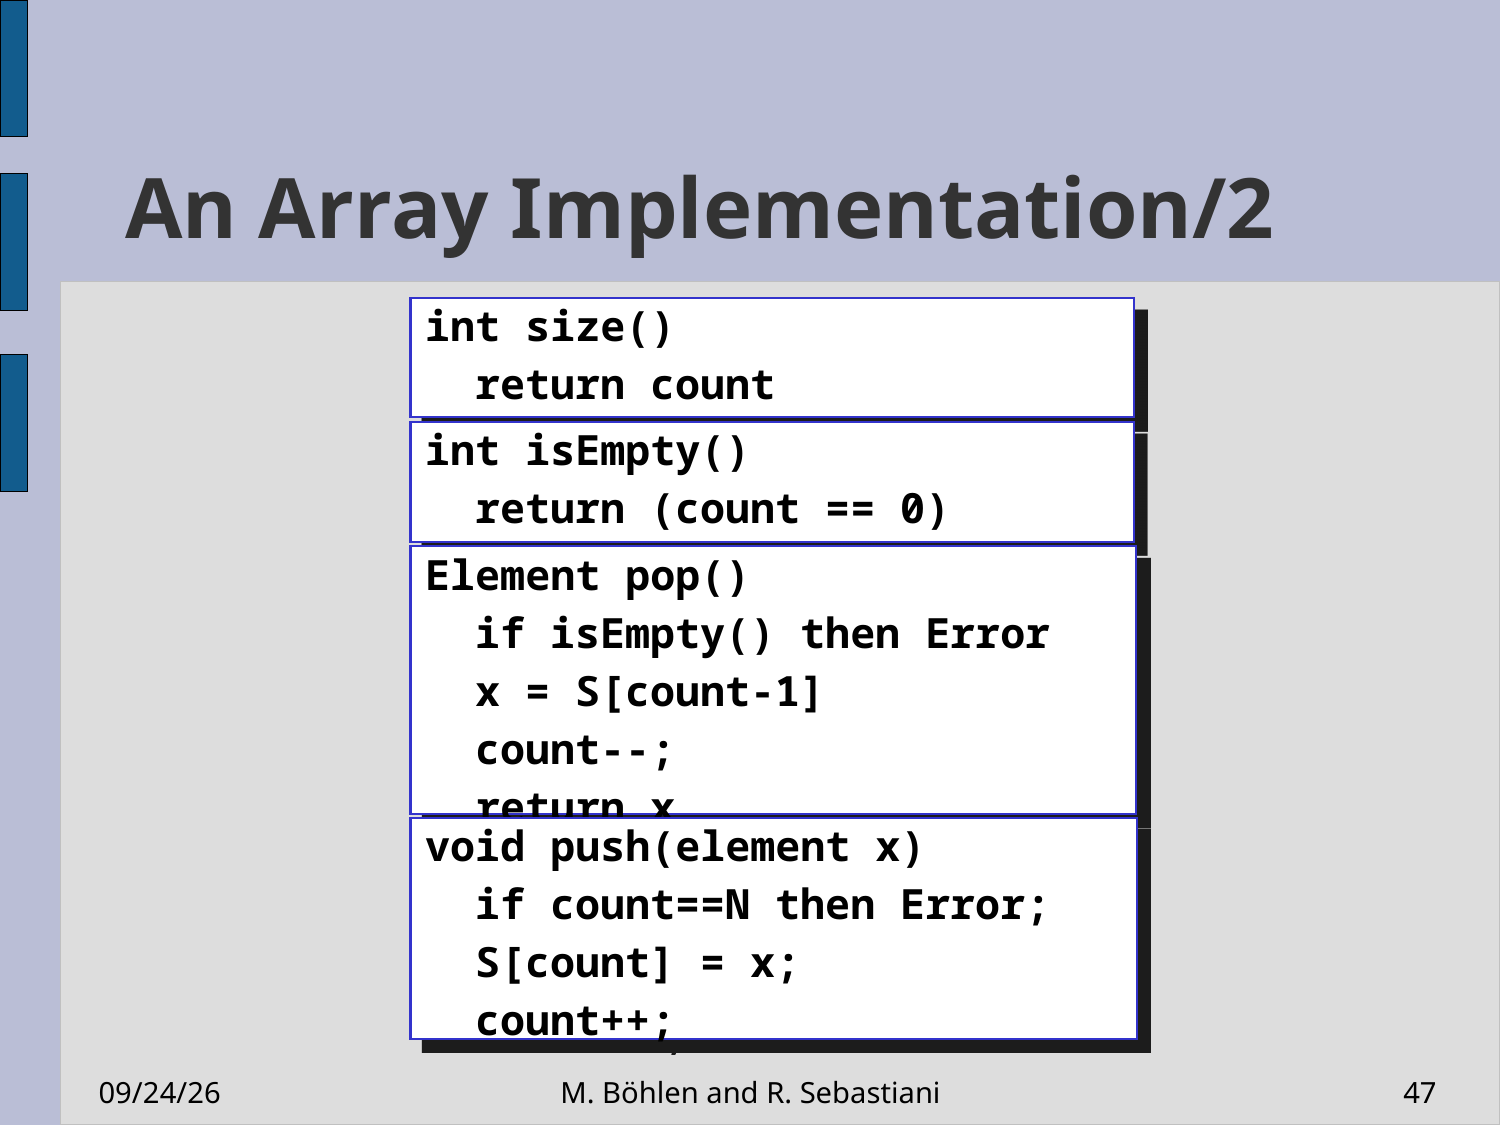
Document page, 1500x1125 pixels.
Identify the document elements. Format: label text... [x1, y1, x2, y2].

text_box void push(element x) if count==N then Error; S[count] = x; count++; [410, 817, 1138, 1040]
text_box int isEmpty() return (count == 0) [410, 421, 1135, 543]
title An Array Implementation/2 [110, 67, 1392, 271]
text_box int size() return count [410, 297, 1135, 418]
text_box Element pop() if isEmpty() then Error x = S[count-1] count--; return x [410, 545, 1137, 815]
